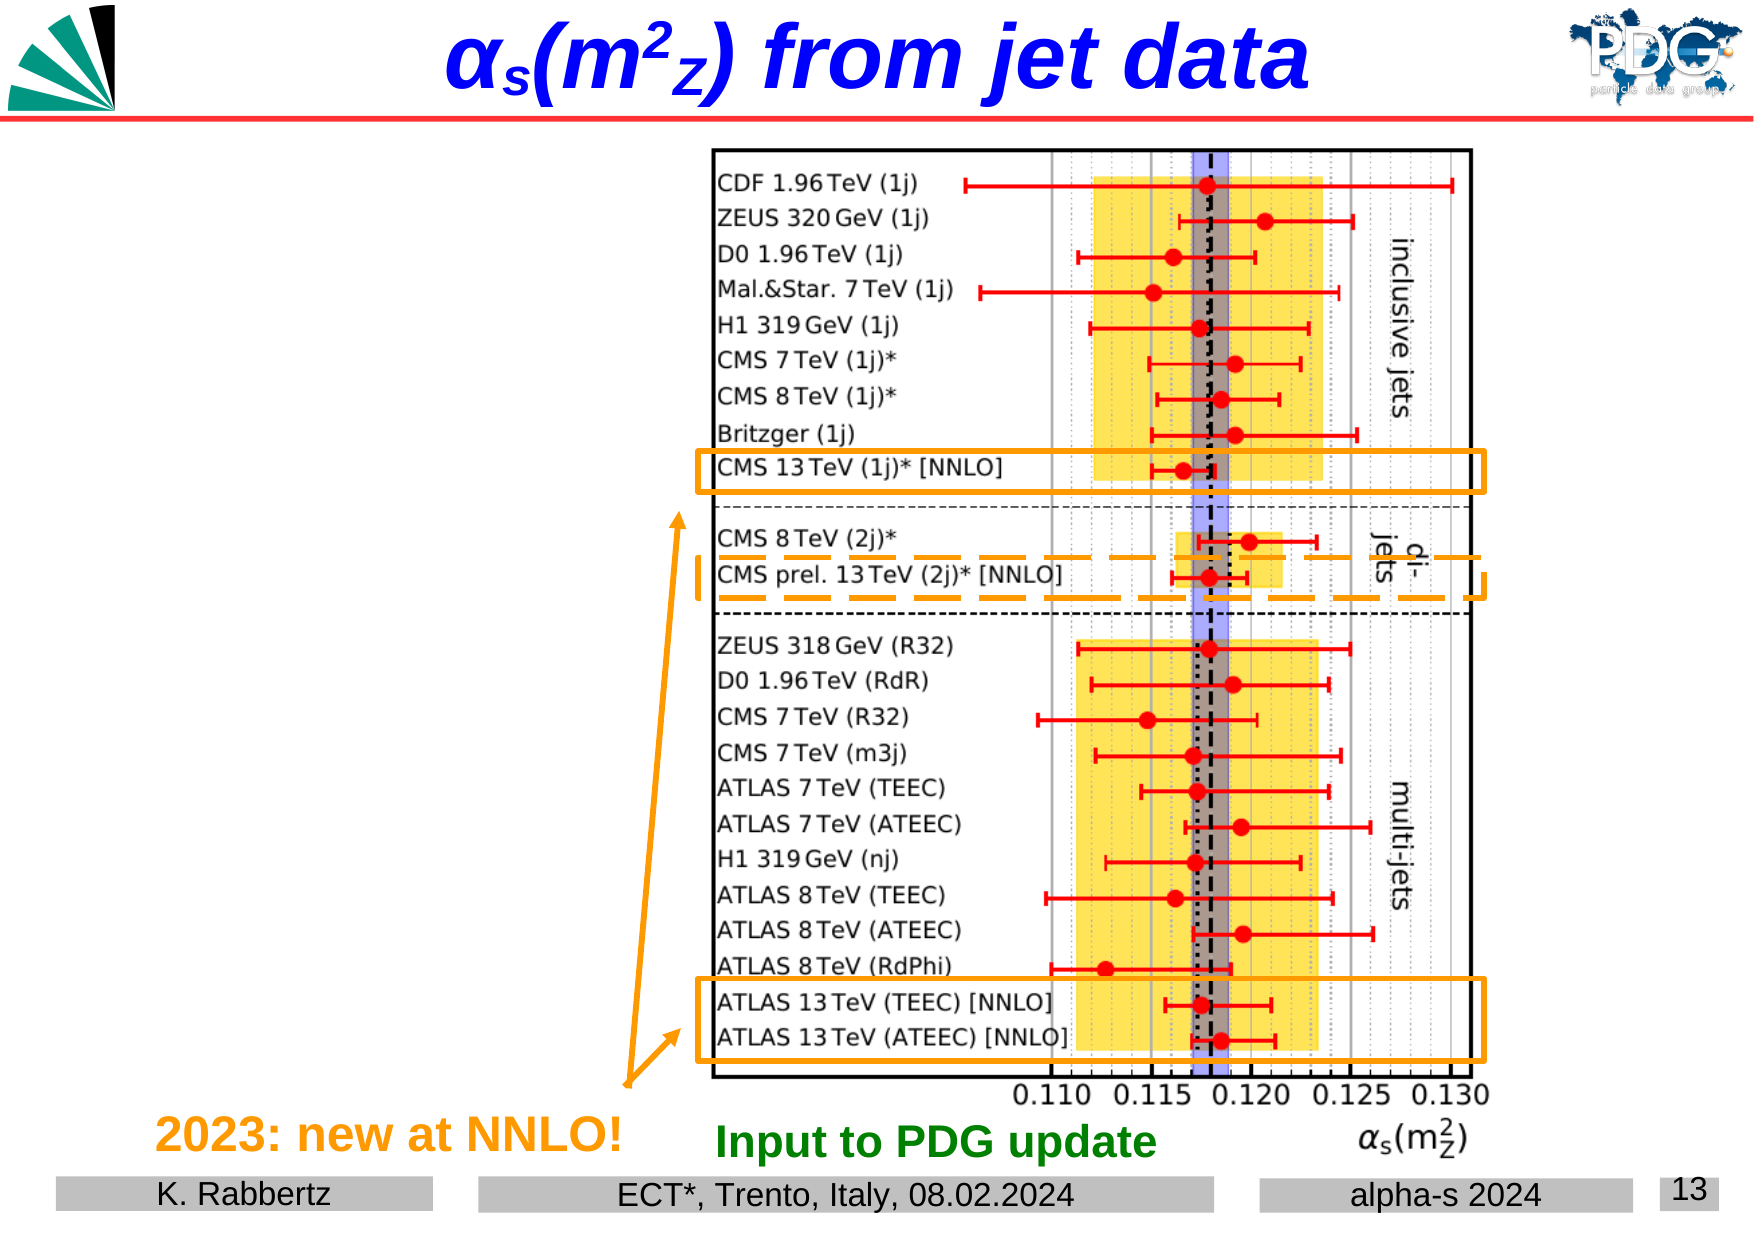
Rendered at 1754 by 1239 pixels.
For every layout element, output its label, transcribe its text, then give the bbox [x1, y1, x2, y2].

text_box 2023: new at NNLO! [142, 1099, 637, 1168]
picture [705, 139, 1500, 1173]
picture [705, 981, 1481, 1058]
title αs(m2Z) from jet data [129, 0, 1627, 114]
picture [1627, 6, 1746, 108]
picture [8, 5, 115, 112]
text_box Input to PDG update [703, 1110, 1170, 1174]
picture [705, 454, 1481, 489]
